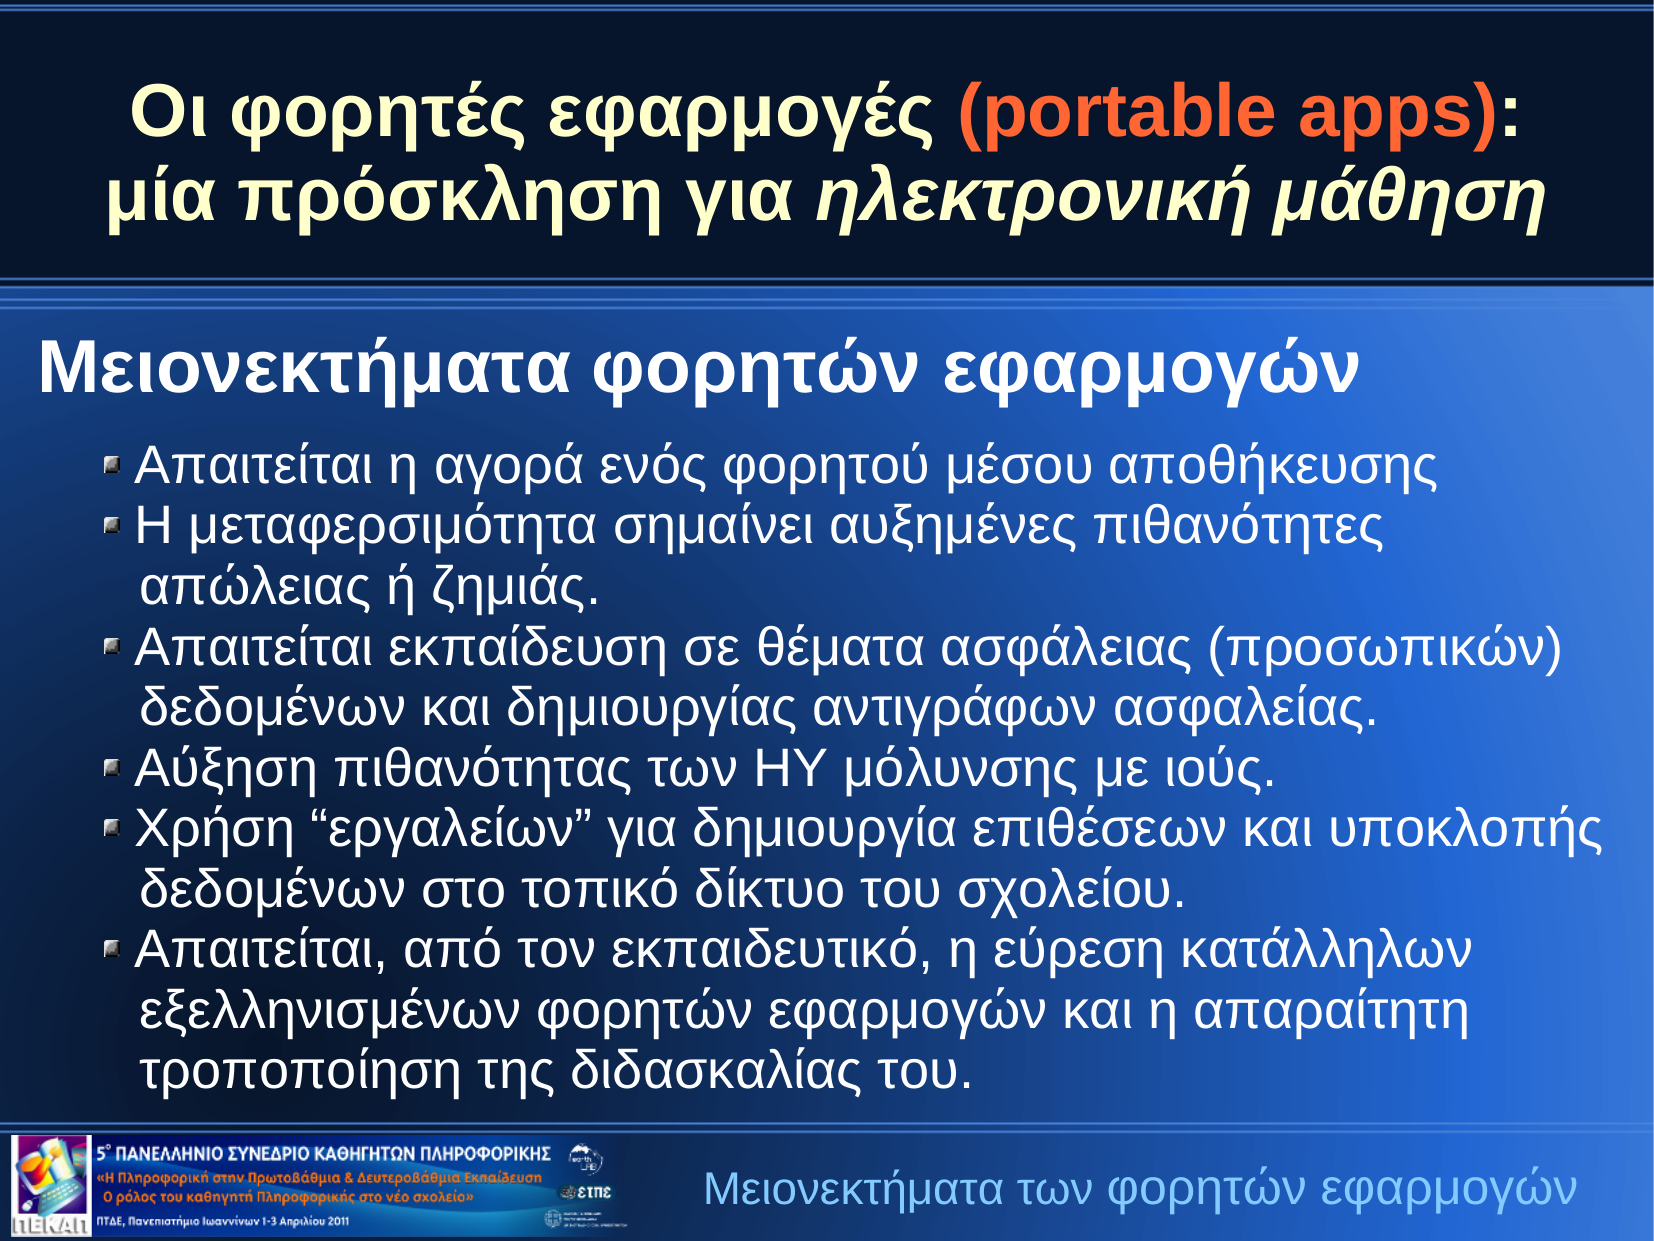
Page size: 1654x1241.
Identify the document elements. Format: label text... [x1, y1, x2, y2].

subtitle Μειονεκτήματα φορητών εφαρμογών [37, 320, 1613, 413]
title Οι φορητές εφαρμογές (portable apps): μία πρόσκληση για ηλεκτρονική μάθηση [82, 49, 1571, 257]
picture [0, 0, 1654, 1241]
text_box Απαιτείται η αγορά ενός φορητού μέσου αποθήκευσης Η μεταφερσιμότητα σημαίνει αυξημένες πιθανότητες απώλειας ή ζημιάς. Απαιτείται εκπαίδευση σε θέματα ασφάλειας (προσωπικών) δεδομένων και δημιουργίας αντιγράφων ασφαλείας. Αύξηση πιθανότητας των ΗΥ μόλυνσης με ιούς. Χρήση “εργαλείων” για δημιουργία επιθέσεων και υποκλοπής δεδομένων στο τοπικό δίκτυο του σχολείου. Απαιτείται, από τον εκπαιδευτικό, η εύρεση κατάλληλων εξελληνισμένων φορητών εφαρμογών και η απαραίτητη τροποποίηση της διδασκαλίας του. [104, 434, 1613, 1161]
text_box Μειονεκτήματα των φορητών εφαρμογών [600, 1155, 1619, 1218]
